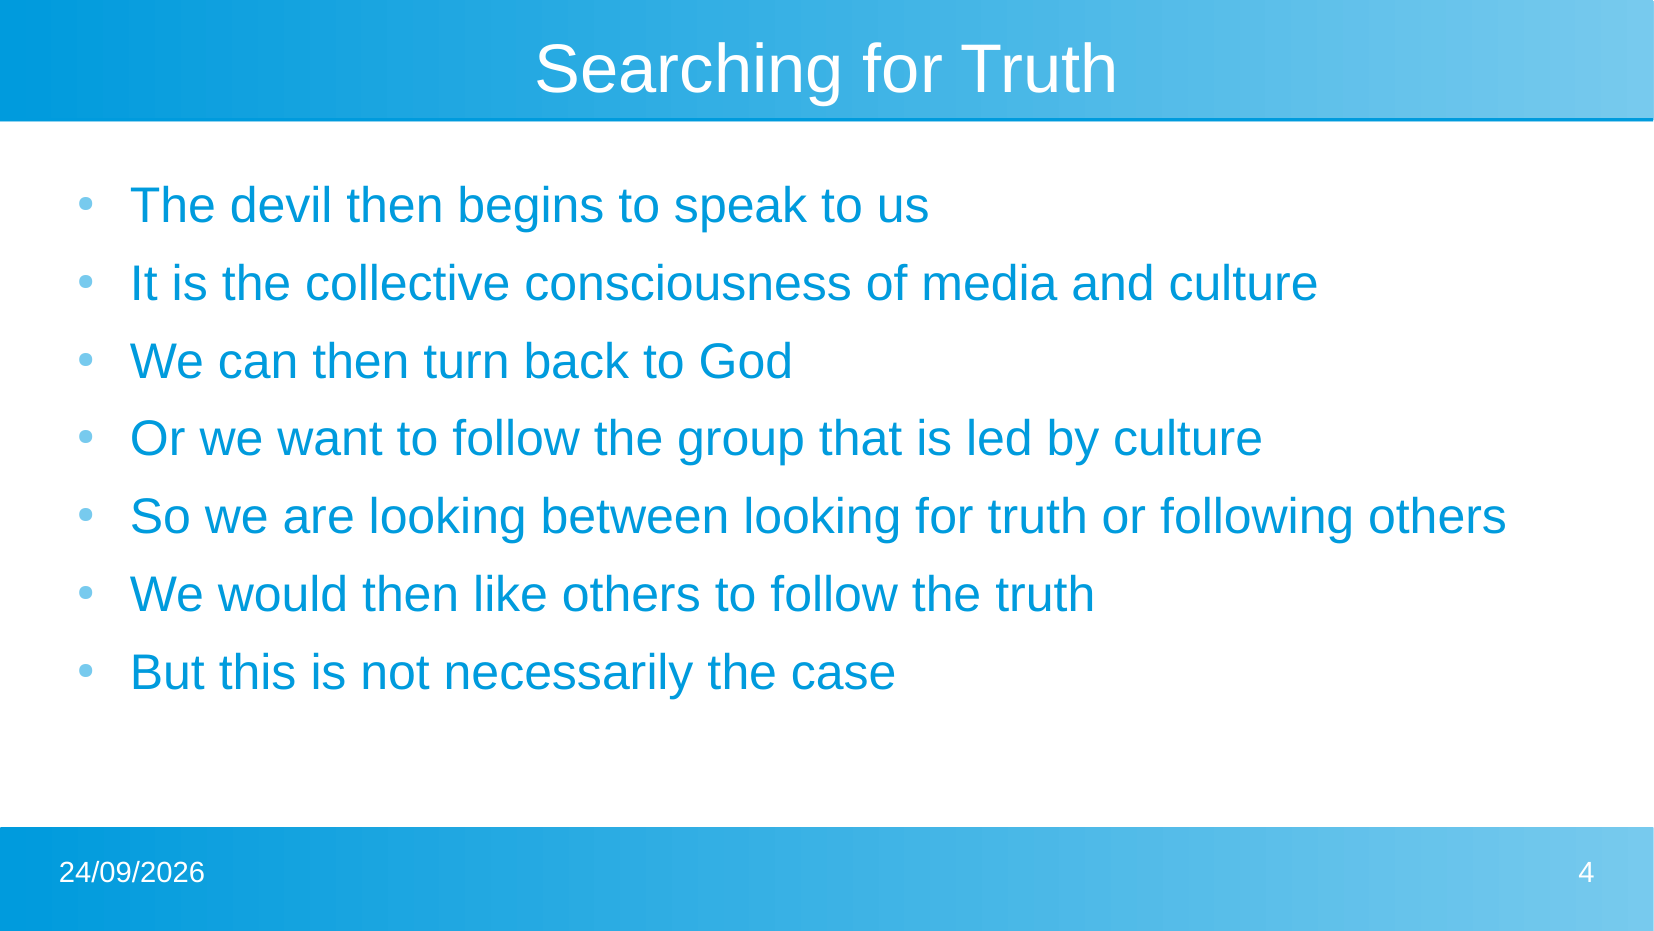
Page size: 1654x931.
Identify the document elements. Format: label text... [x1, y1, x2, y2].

list The devil then begins to speak to us It is the collective consciousness of media and culture We can then turn back to God Or we want to follow the group that is led by culture So we are looking between looking for truth or following others We would then like others to follow the truth But this is not necessarily the case [59, 177, 1595, 768]
title Searching for Truth [59, 29, 1595, 108]
